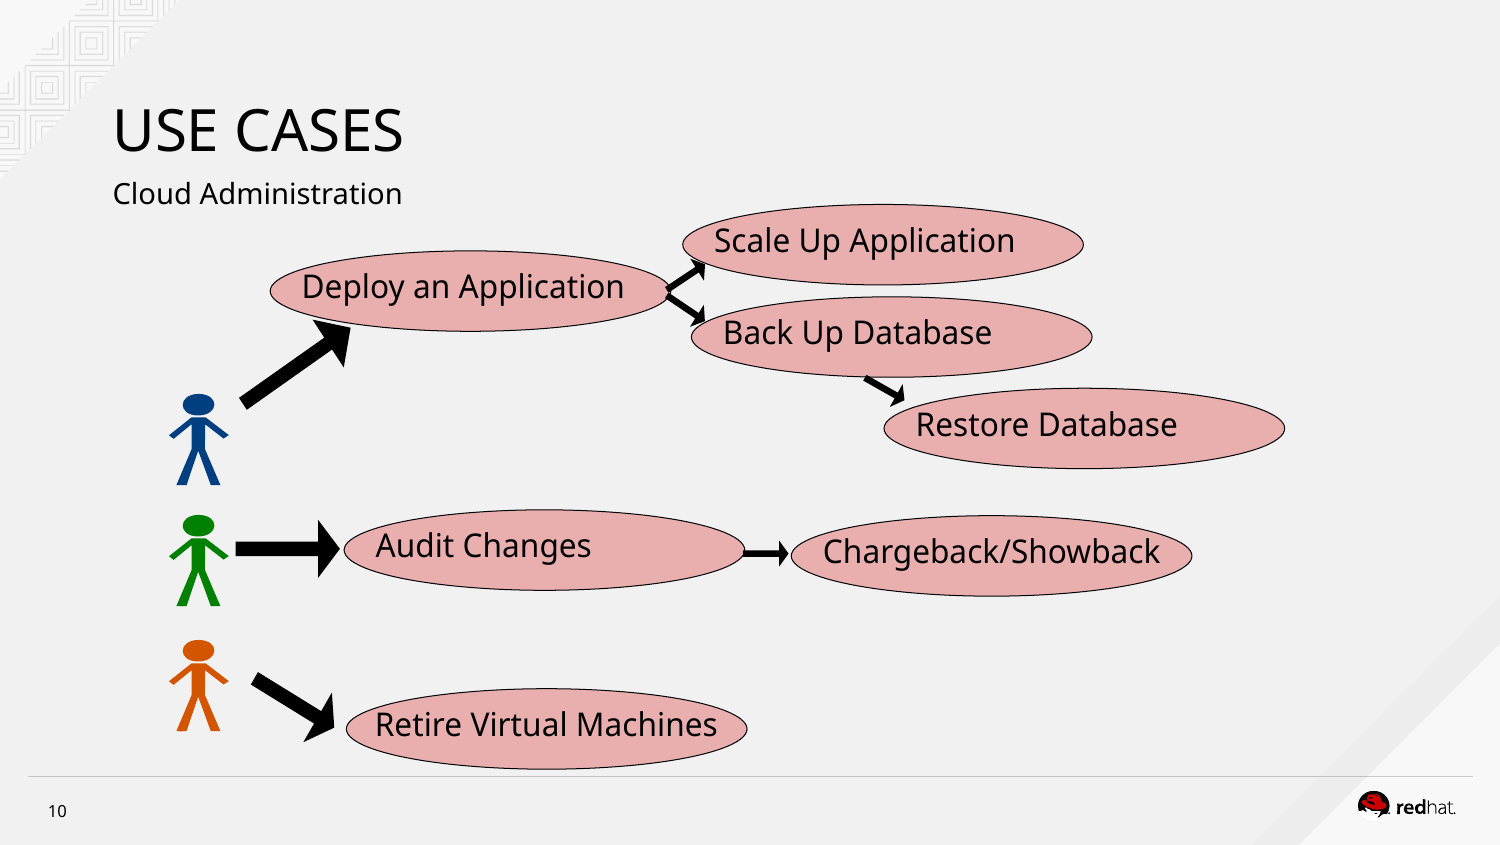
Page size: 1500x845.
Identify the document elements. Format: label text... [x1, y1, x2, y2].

picture [0, 0, 1500, 845]
text_box Cloud Administration [112, 173, 155, 269]
title USE CASES [112, 0, 1388, 169]
